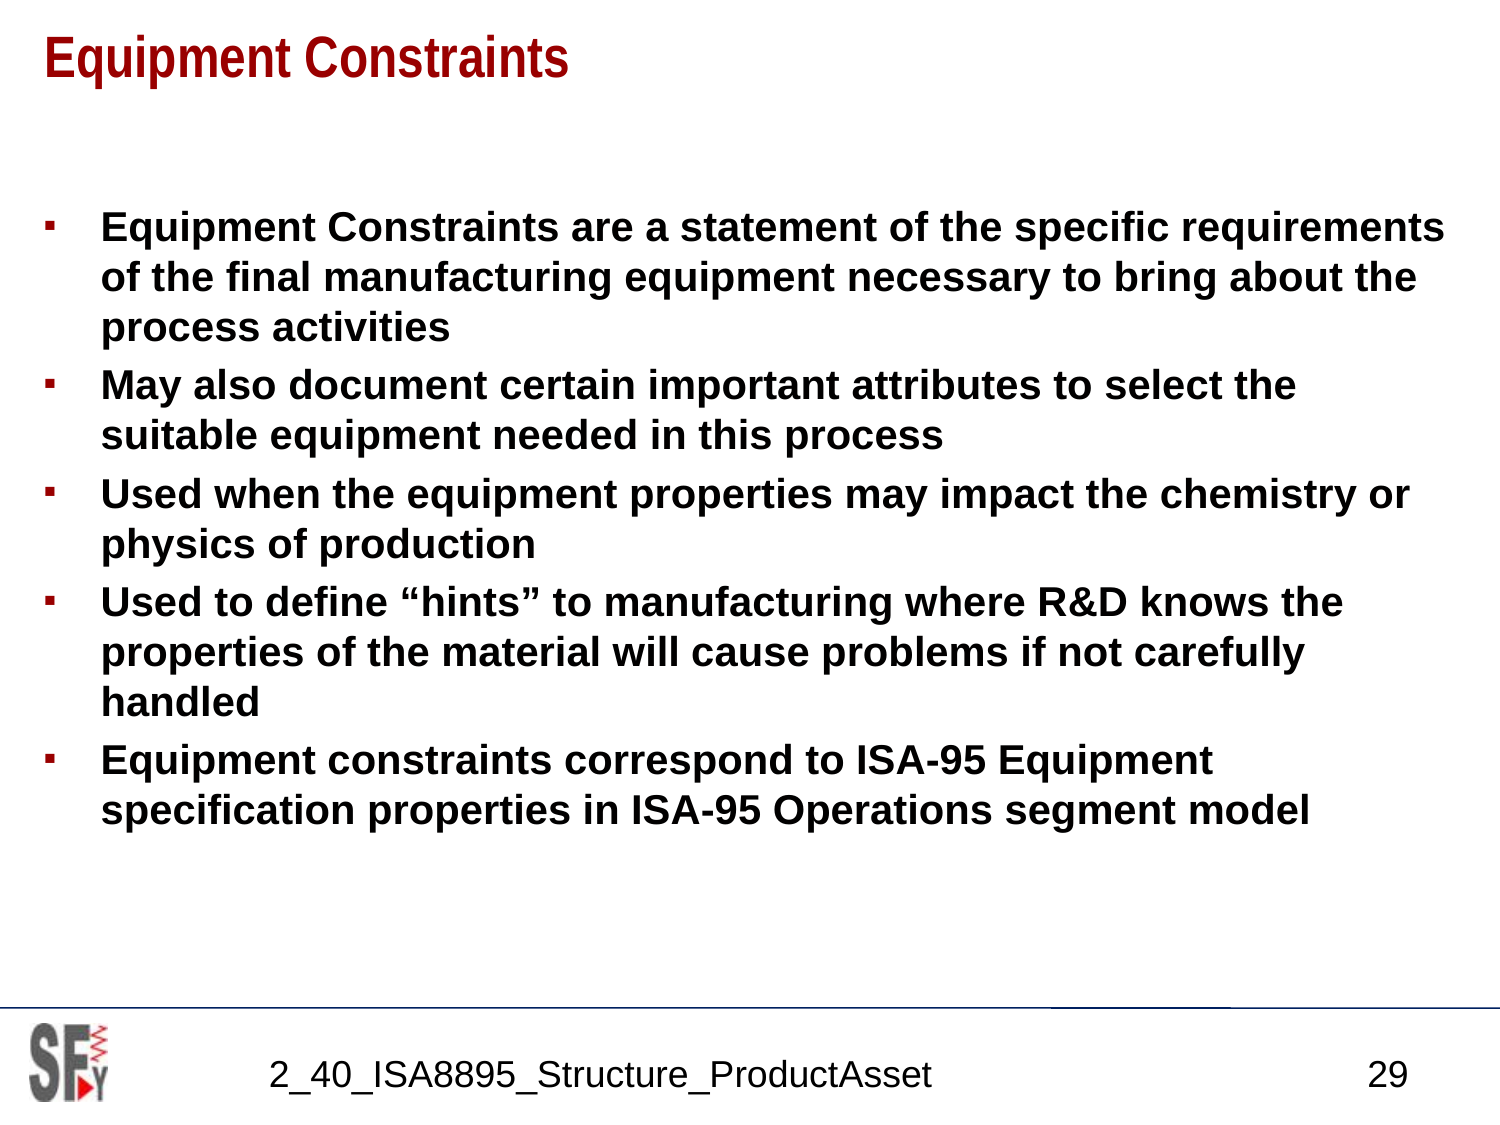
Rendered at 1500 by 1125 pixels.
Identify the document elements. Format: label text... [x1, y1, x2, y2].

picture [29, 1023, 108, 1102]
slide_number <numéro> [1352, 1034, 1490, 1103]
title Equipment Constraints [29, 12, 1471, 138]
list Equipment Constraints are a statement of the specific requirements of the final manufacturing equipment necessary to bring about the process activities May also document certain important attributes to select the suitable equipment needed in this process Used when the equipment properties may impact the chemistry or physics of production Used to define “hints” to manufacturing where R&D knows the properties of the material will cause problems if not carefully handled Equipment constraints correspond to ISA-95 Equipment specification properties in ISA-95 Operations segment model [29, 184, 1471, 988]
footer 2_40_ISA8895_Structure_ProductAsset [253, 1034, 1336, 1103]
